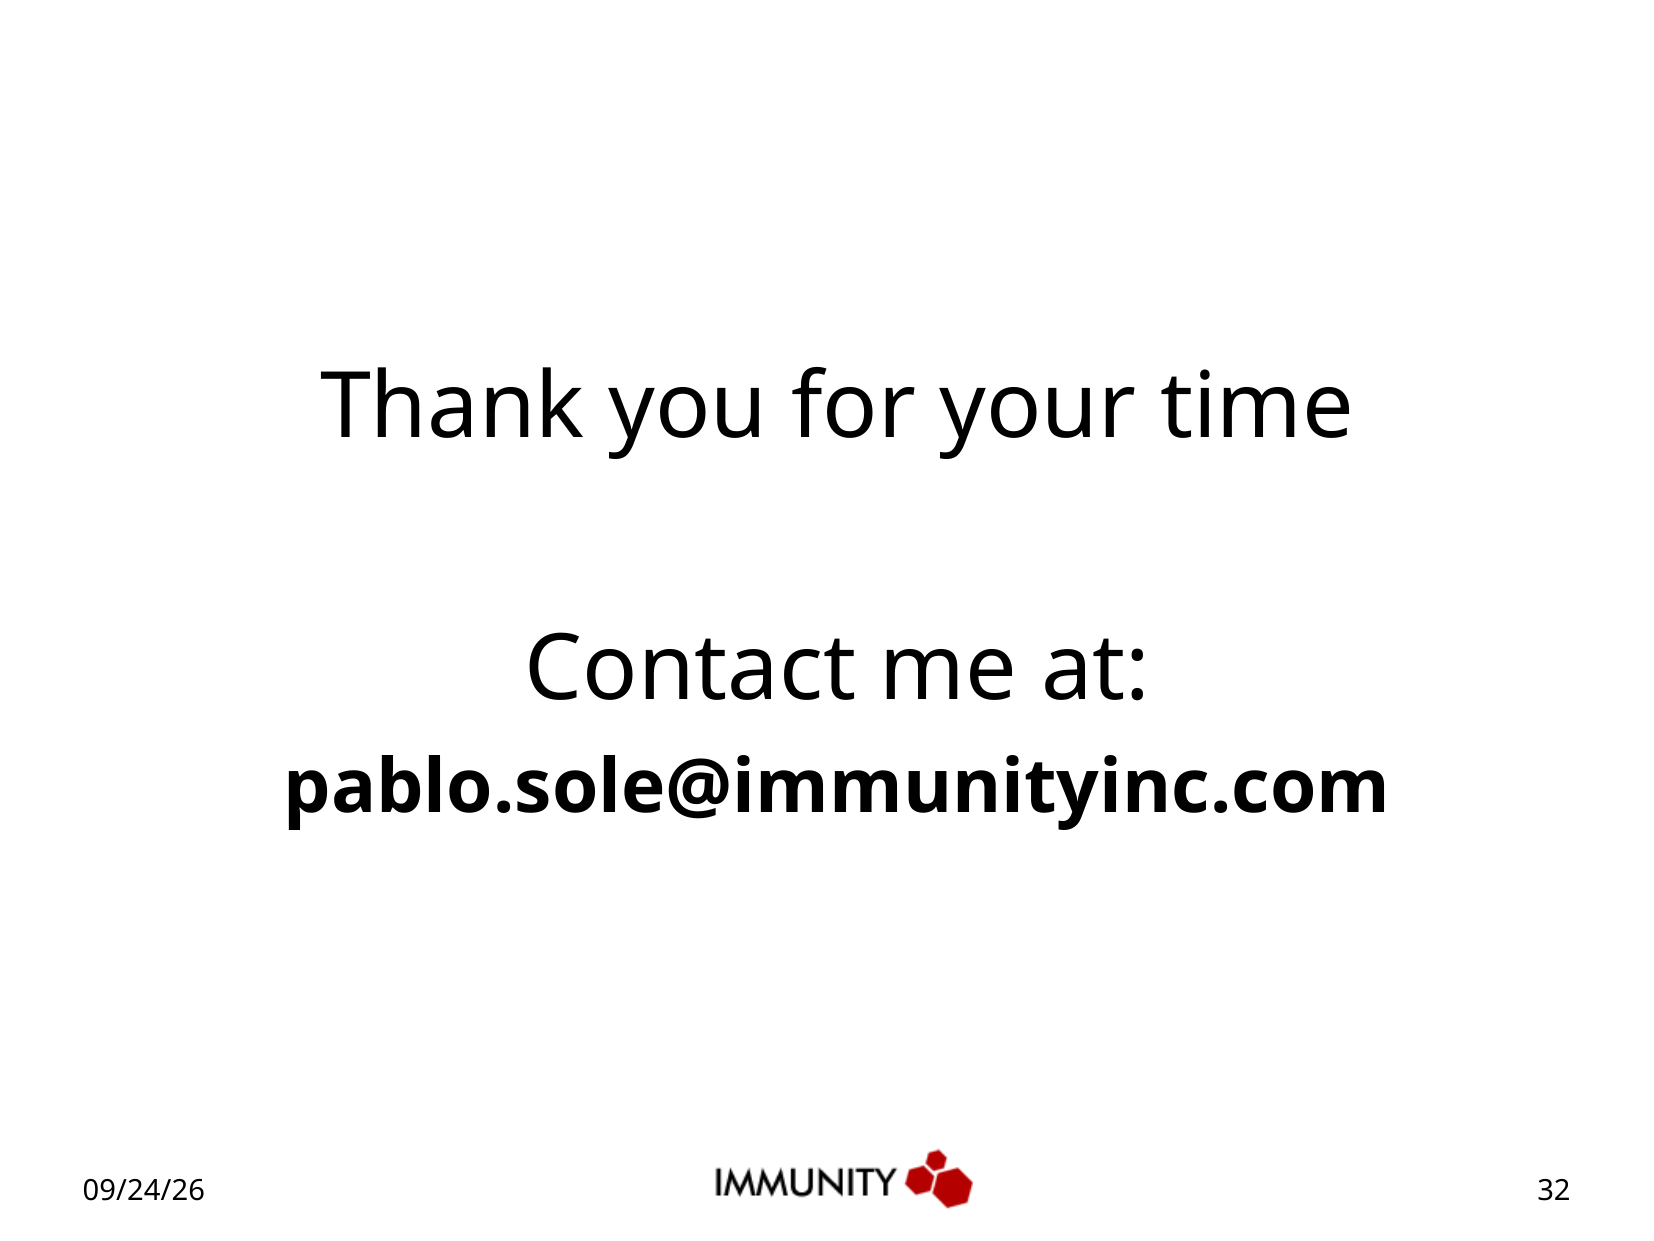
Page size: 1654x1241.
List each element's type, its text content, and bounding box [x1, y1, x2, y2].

list Thank you for your time Contact me at: pablo.sole@immunityinc.com [63, 242, 1595, 976]
picture [694, 1130, 984, 1235]
